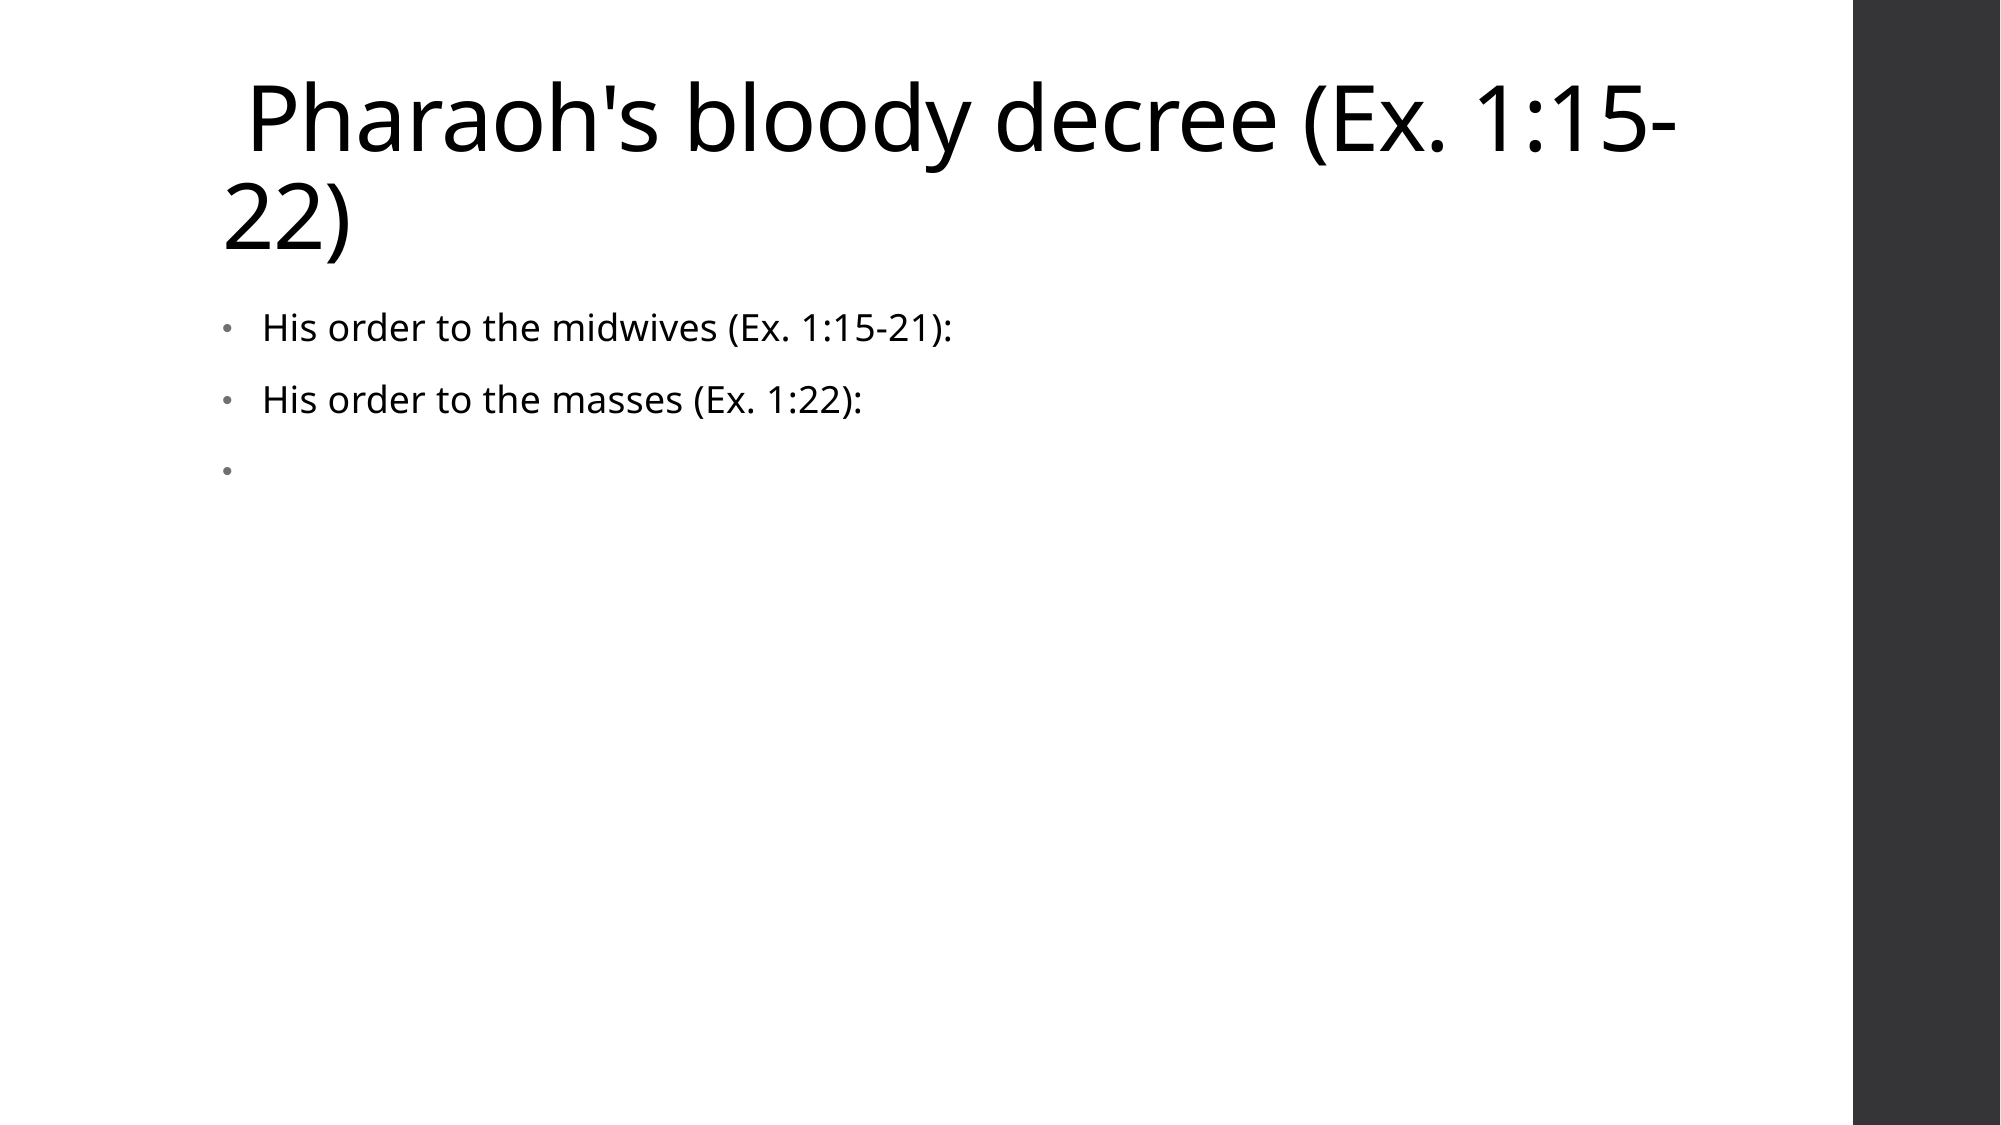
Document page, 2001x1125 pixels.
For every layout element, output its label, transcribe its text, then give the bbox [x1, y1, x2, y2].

list His order to the midwives (Ex. 1:15-21): His order to the masses (Ex. 1:22): [206, 299, 1617, 1014]
title Pharaoh's bloody decree (Ex. 1:15-22) [206, 60, 1797, 278]
